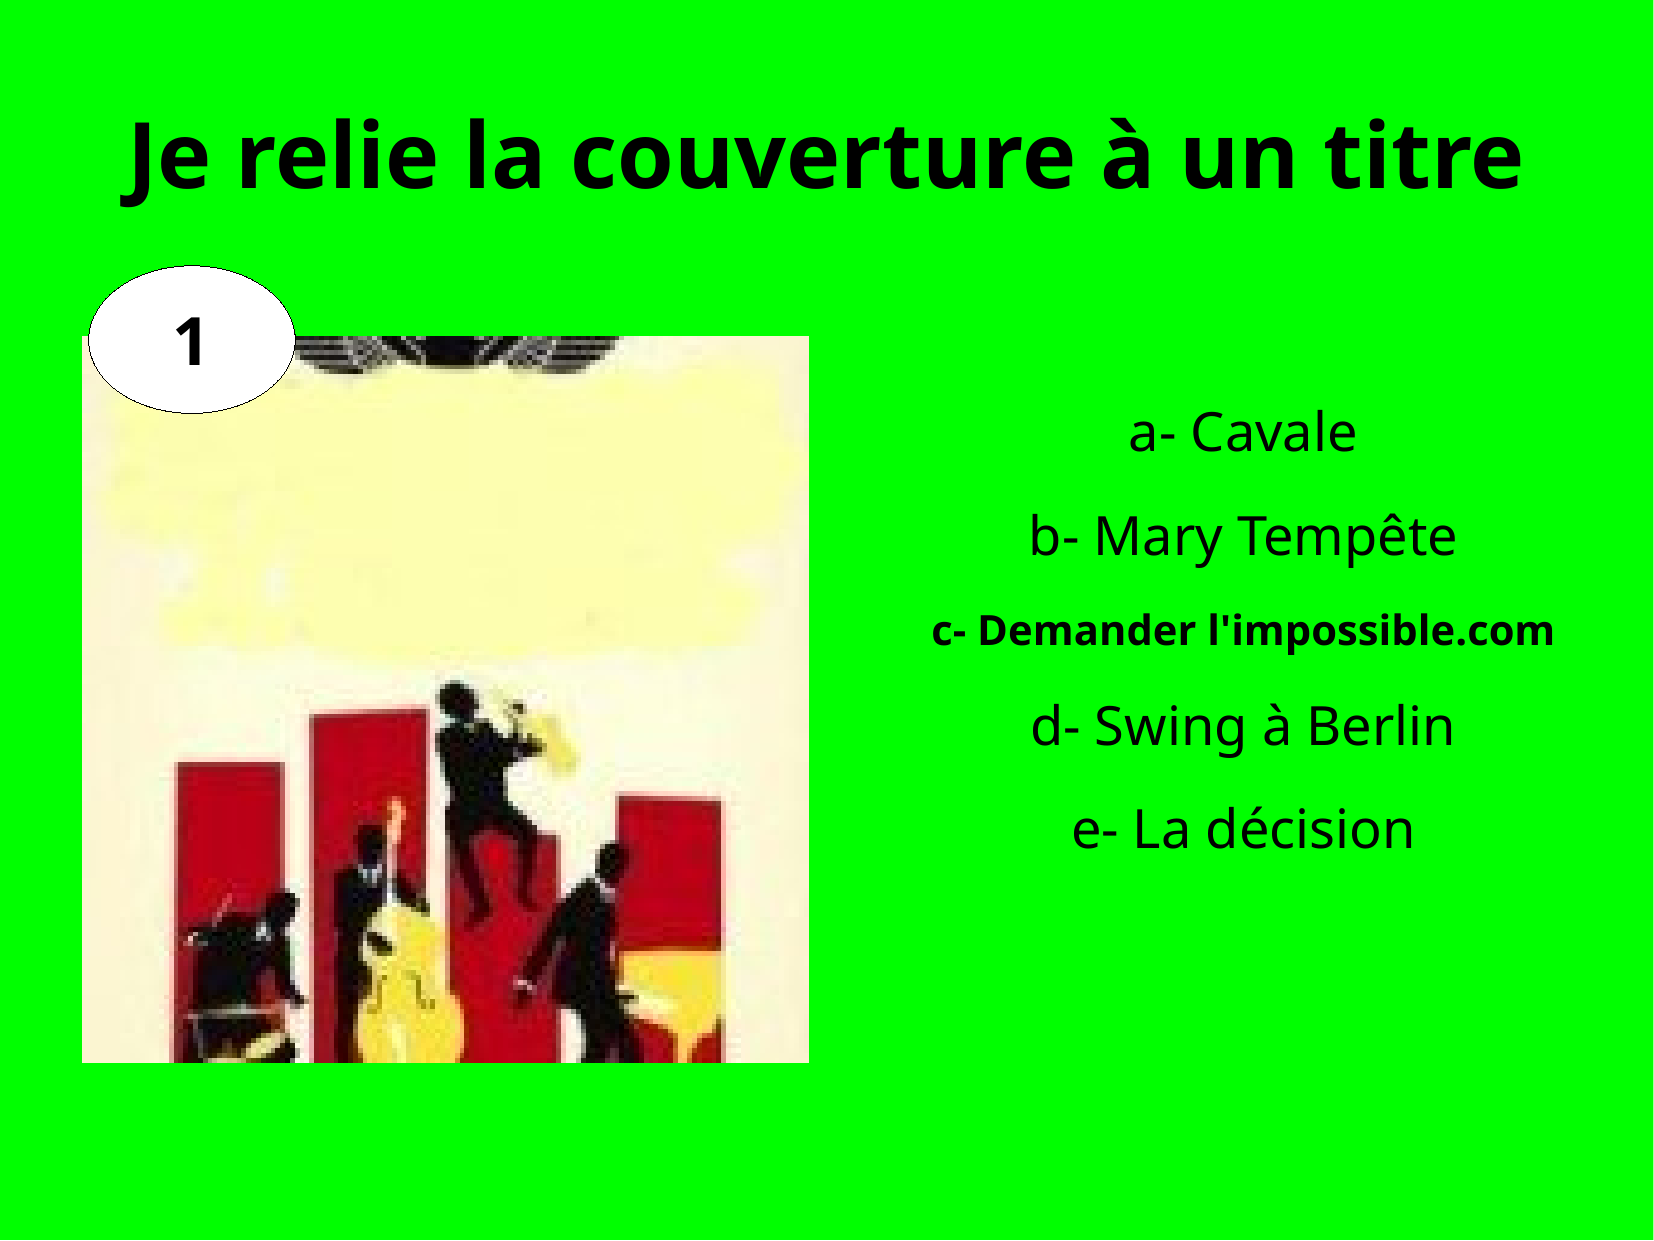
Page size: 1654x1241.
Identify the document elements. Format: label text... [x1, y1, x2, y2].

list a- Cavale b- Mary Tempête c- Demander l'impossible.com d- Swing à Berlin e- La décision [845, 290, 1572, 1094]
picture [82, 336, 809, 1063]
text_box 1 [88, 265, 296, 414]
title Je relie la couverture à un titre [82, 49, 1571, 257]
